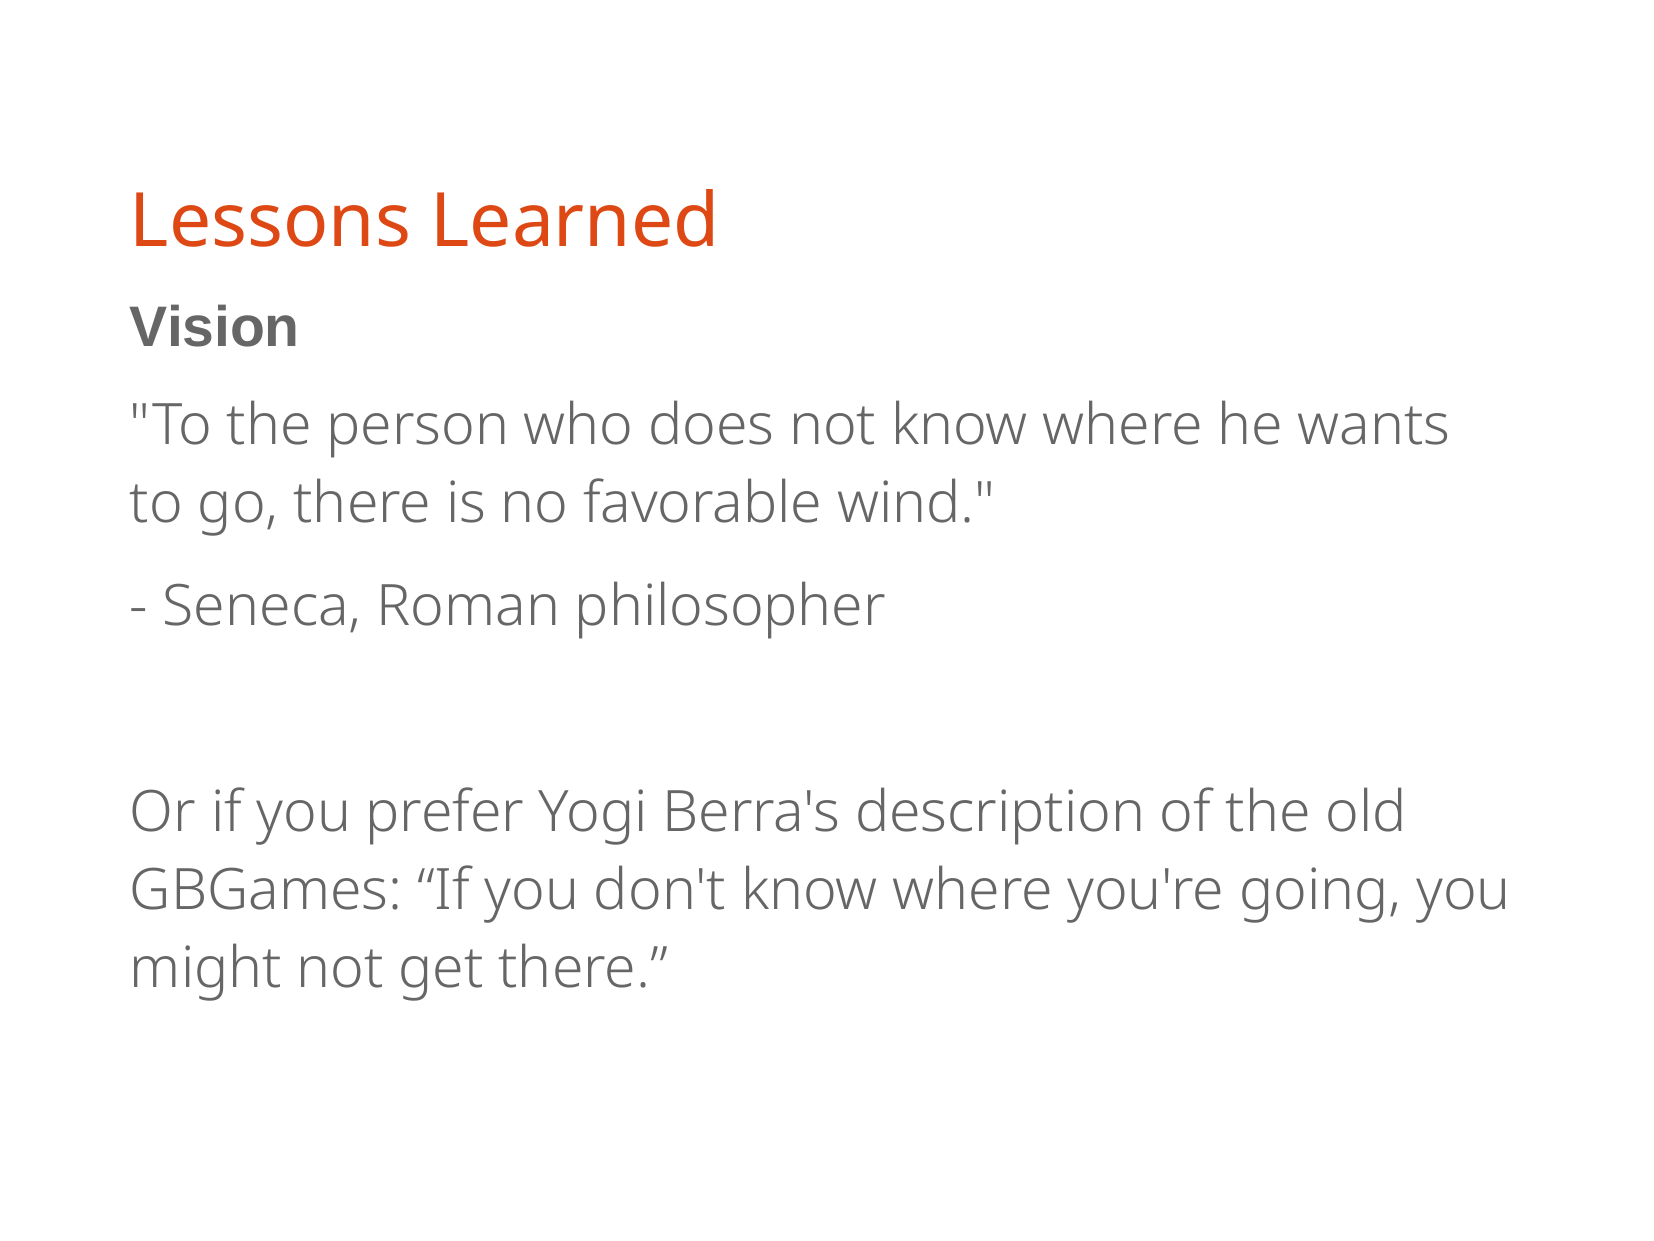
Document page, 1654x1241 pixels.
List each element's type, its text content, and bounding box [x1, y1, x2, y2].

title Lessons Learned [129, 153, 1518, 281]
list Vision "To the person who does not know where he wants to go, there is no favorable wind." - Seneca, Roman philosopher Or if you prefer Yogi Berra's description of the old GBGames: “If you don't know where you're going, you might not get there.” [129, 295, 1518, 1010]
